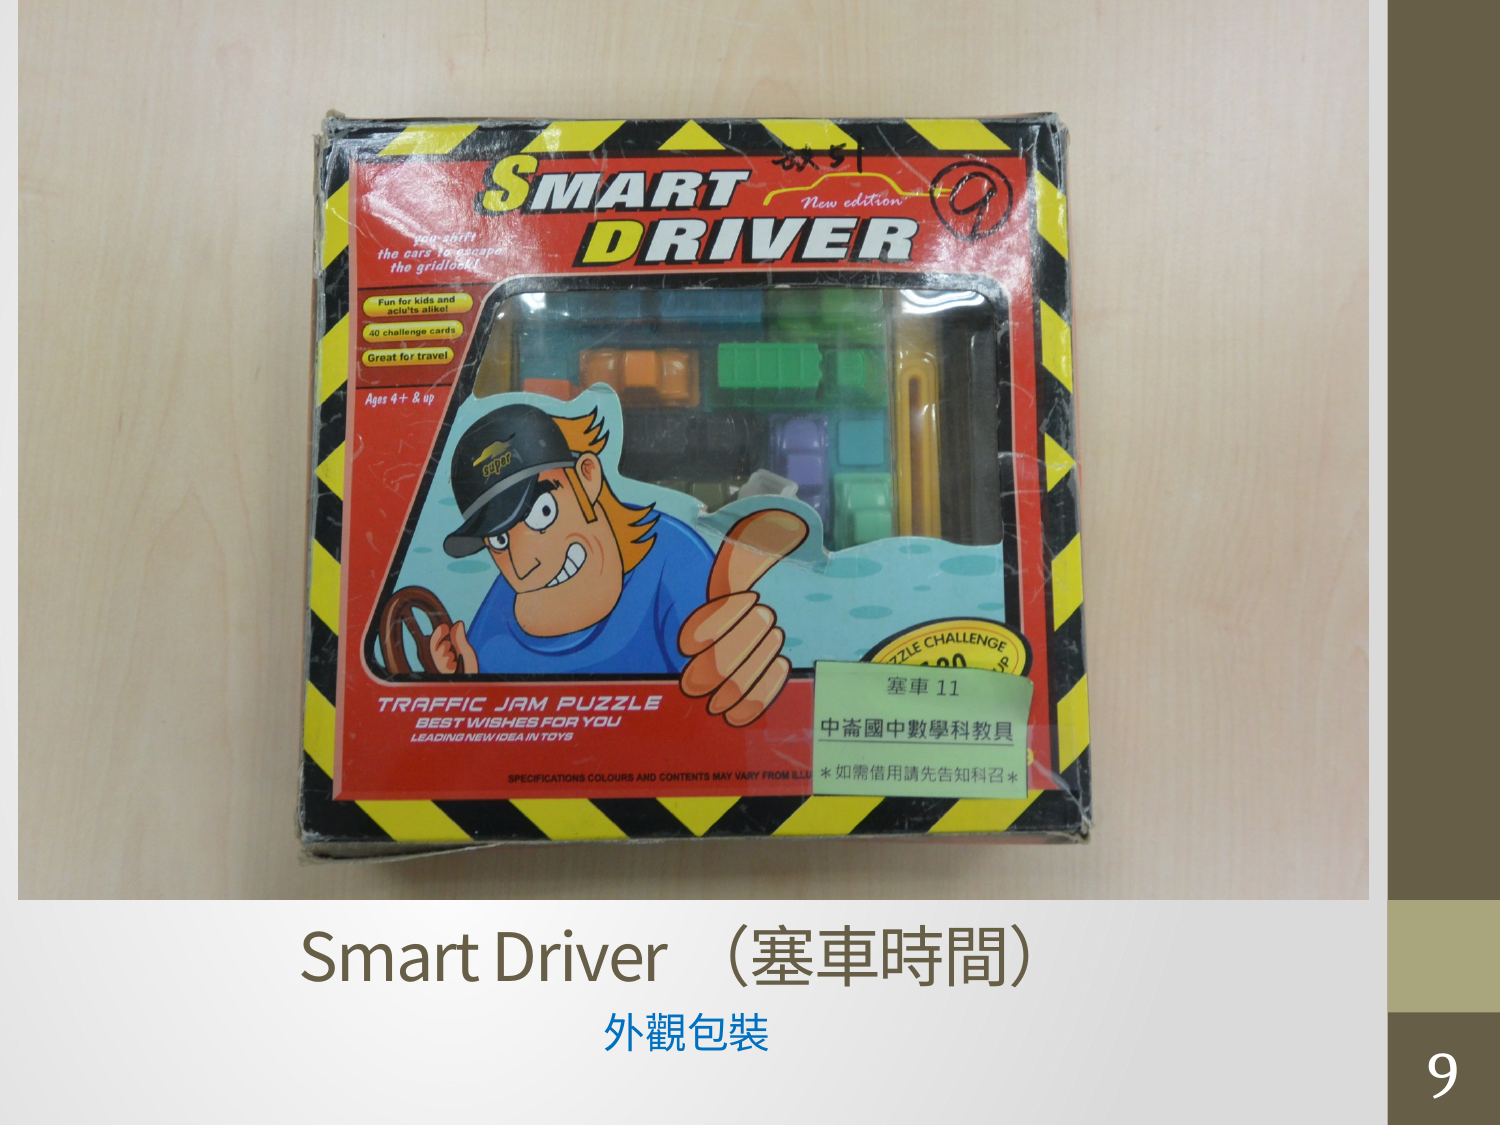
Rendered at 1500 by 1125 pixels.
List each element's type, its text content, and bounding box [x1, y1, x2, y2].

title Smart Driver（塞車時間） [49, 905, 1325, 999]
picture [18, 0, 1369, 900]
list 外觀包裝 [49, 999, 1325, 1101]
text_box 9 [1387, 1023, 1500, 1119]
